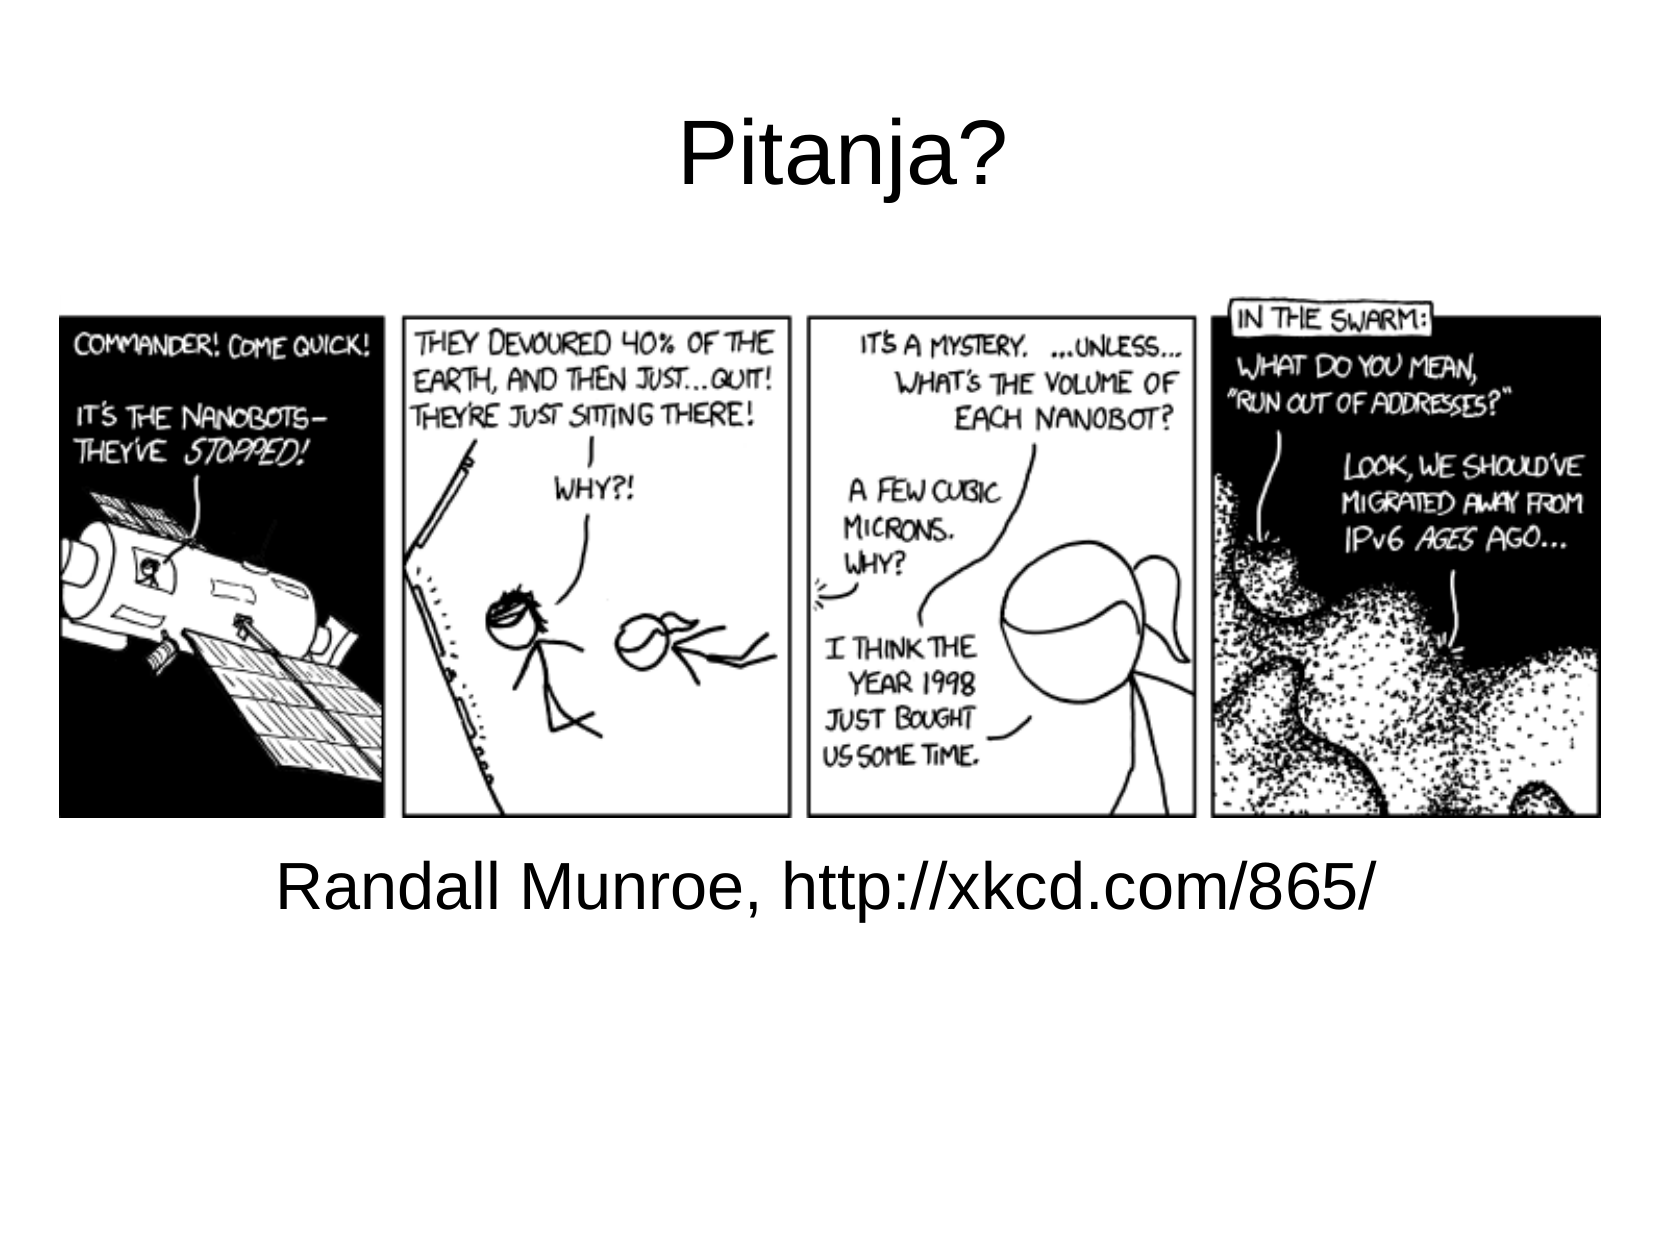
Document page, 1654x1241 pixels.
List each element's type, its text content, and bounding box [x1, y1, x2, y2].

picture [59, 295, 1601, 819]
title Pitanja? [82, 49, 1571, 257]
subtitle Randall Munroe, http://xkcd.com/865/ [82, 297, 1571, 1102]
